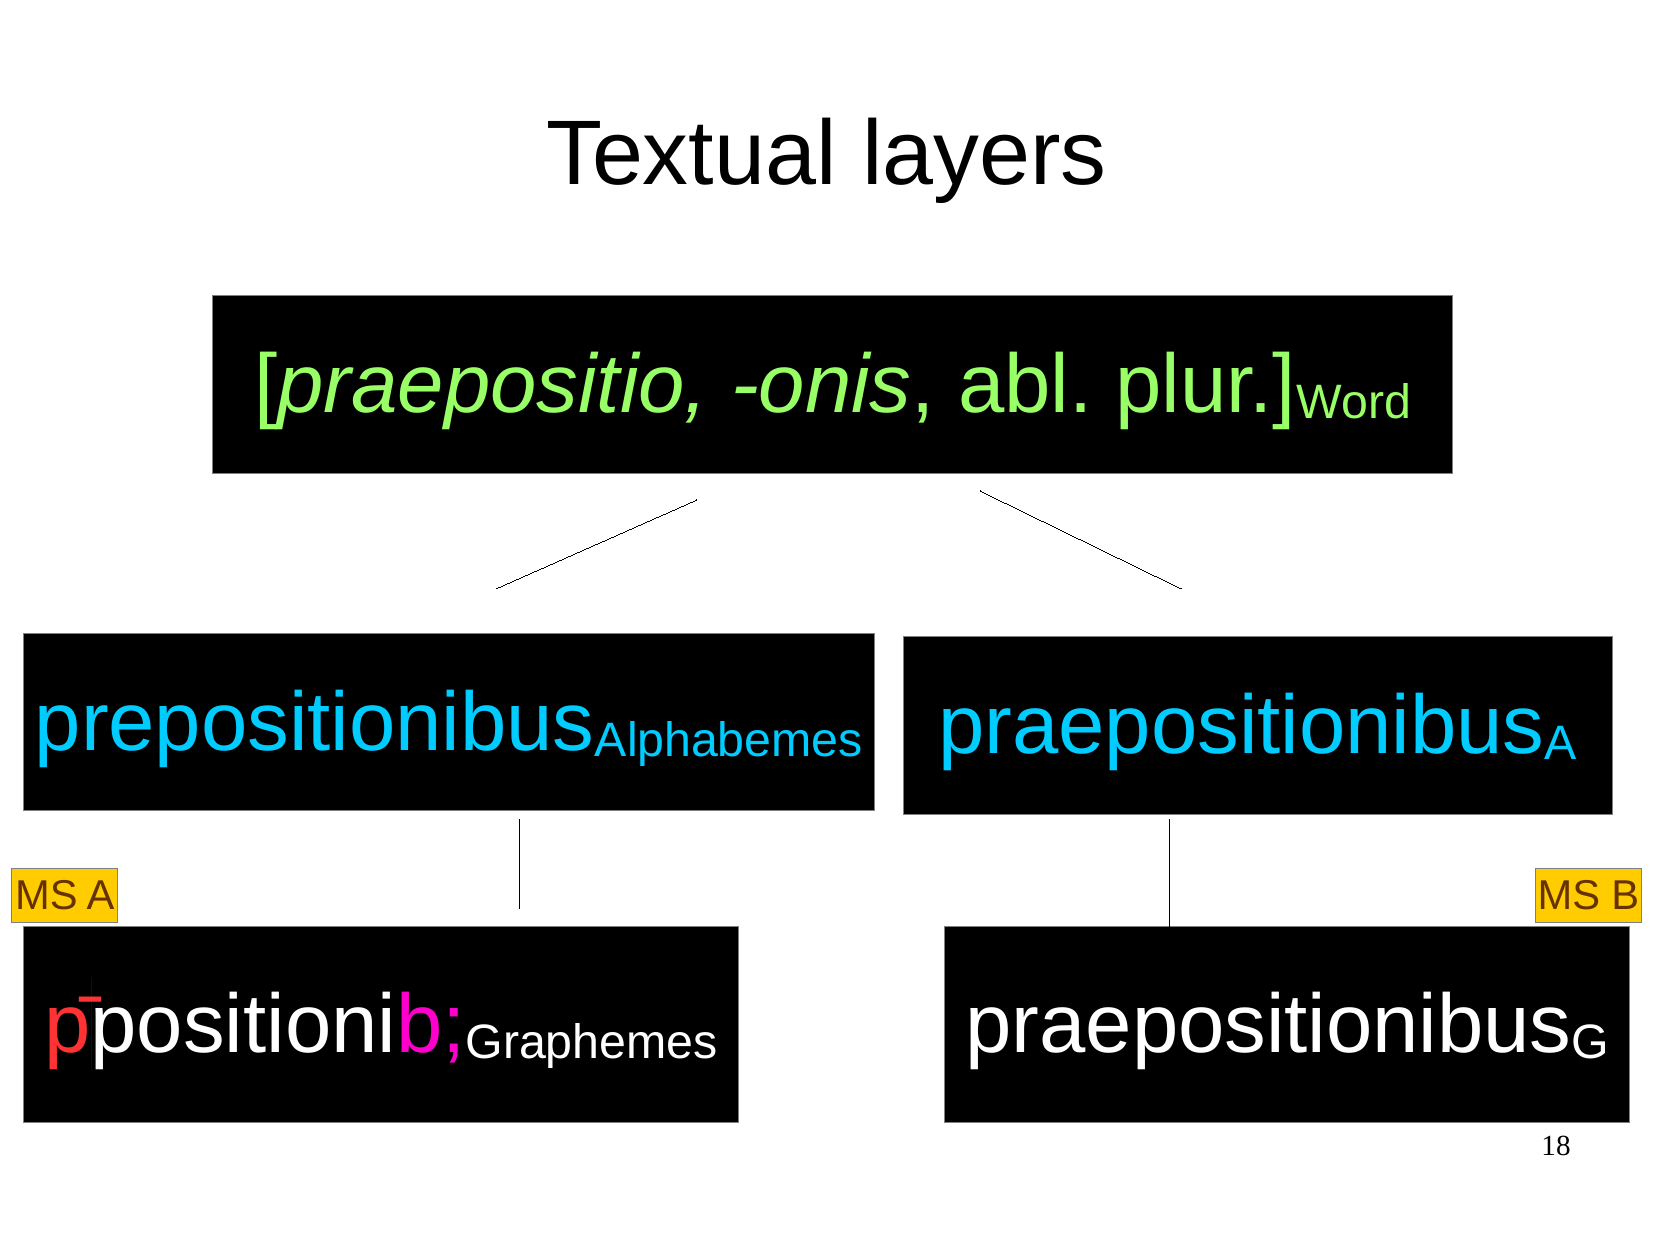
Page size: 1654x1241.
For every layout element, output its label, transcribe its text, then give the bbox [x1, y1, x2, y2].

text_box p̄positionib;Graphemes [23, 926, 739, 1123]
text_box prepositionibusAlphabemes [23, 633, 875, 811]
text_box praepositionibusG [944, 926, 1630, 1123]
text_box [praepositio, -onis, abl. plur.]Word [212, 295, 1453, 474]
text_box praepositionibusA [903, 636, 1613, 815]
text_box MS B [1535, 868, 1642, 923]
title Textual layers [82, 49, 1571, 257]
text_box MS A [11, 868, 118, 923]
